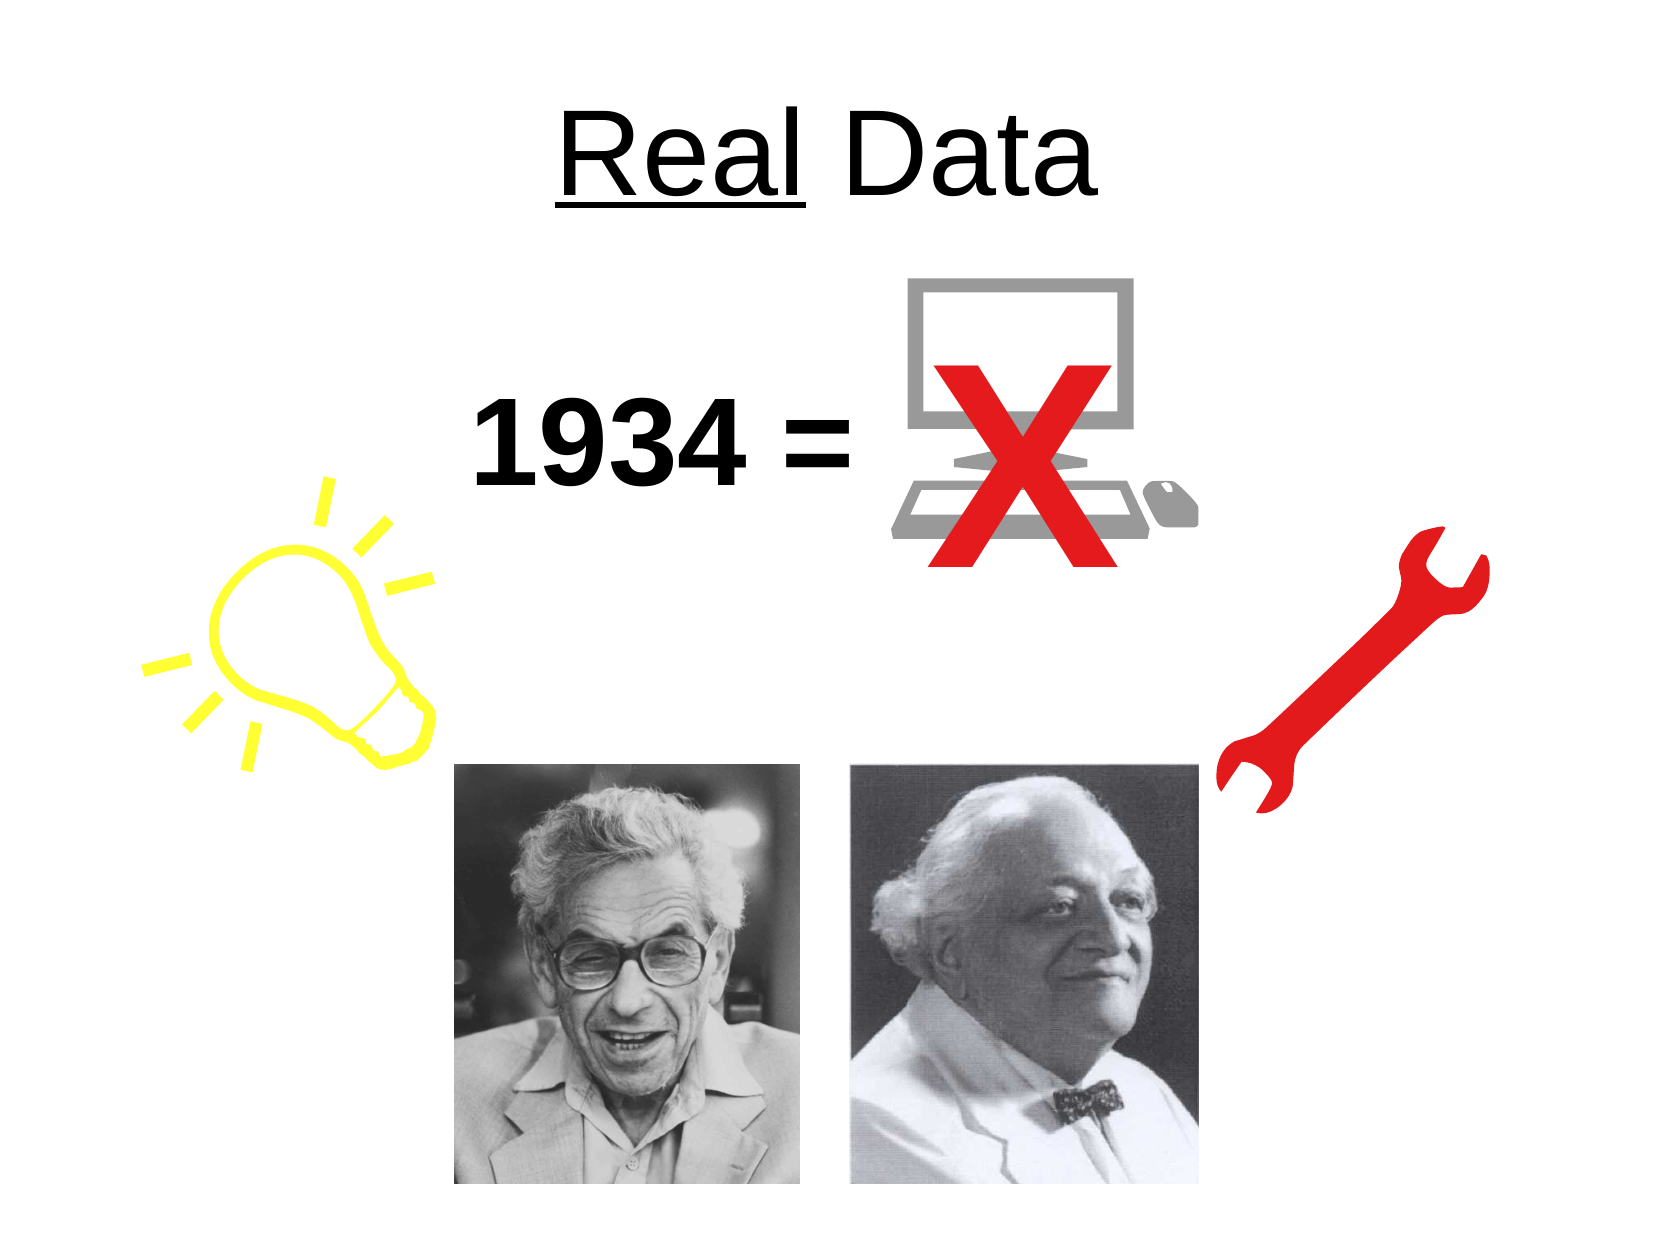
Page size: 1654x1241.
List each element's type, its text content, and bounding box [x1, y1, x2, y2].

picture [130, 465, 526, 861]
picture [1207, 524, 1499, 816]
picture [849, 763, 1199, 1184]
picture [890, 277, 1199, 540]
text_box X [910, 294, 1136, 585]
picture [454, 764, 800, 1184]
text_box 1934 = [454, 365, 905, 498]
title Real Data [82, 49, 1571, 257]
